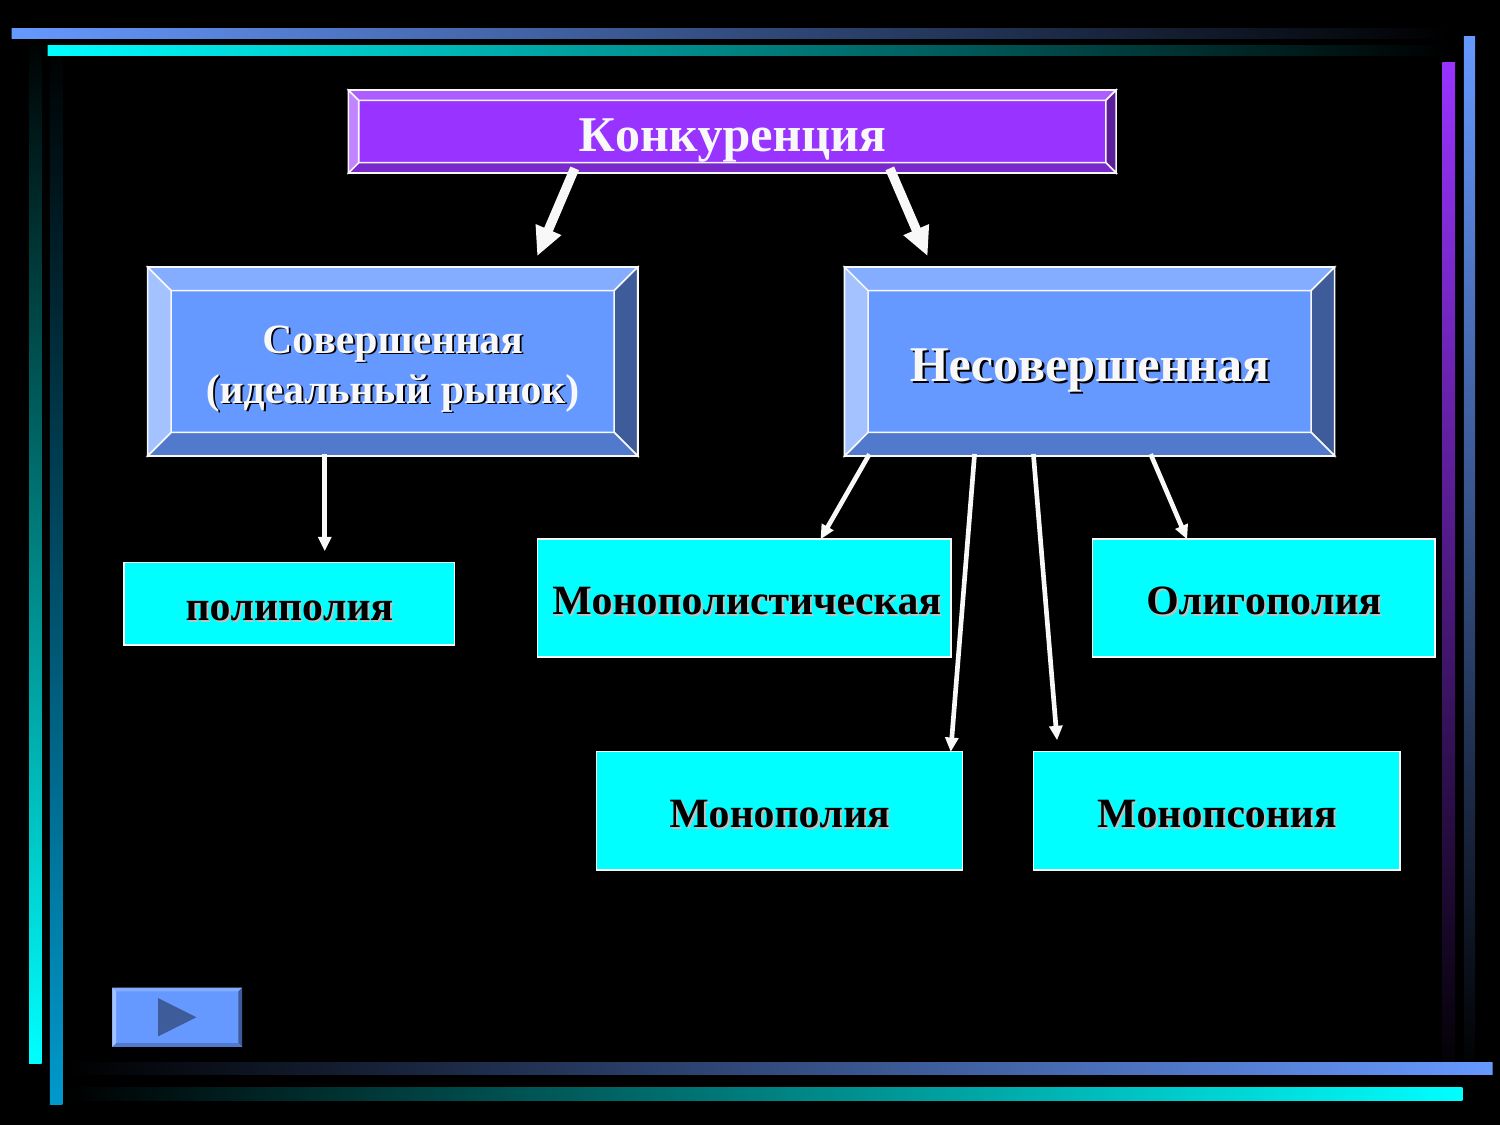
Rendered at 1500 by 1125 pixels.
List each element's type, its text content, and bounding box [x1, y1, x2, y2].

text_box Олигополия [1092, 538, 1436, 658]
text_box полиполия [123, 562, 455, 646]
text_box Монопсония [1033, 751, 1400, 870]
text_box Совершенная (идеальный рынок) [172, 291, 614, 432]
text_box Несовершенная [869, 291, 1311, 432]
text_box [114, 987, 243, 1047]
text_box Монополия [596, 751, 963, 870]
text_box Монополистическая [537, 538, 951, 658]
text_box Конкуренция [359, 101, 1105, 162]
